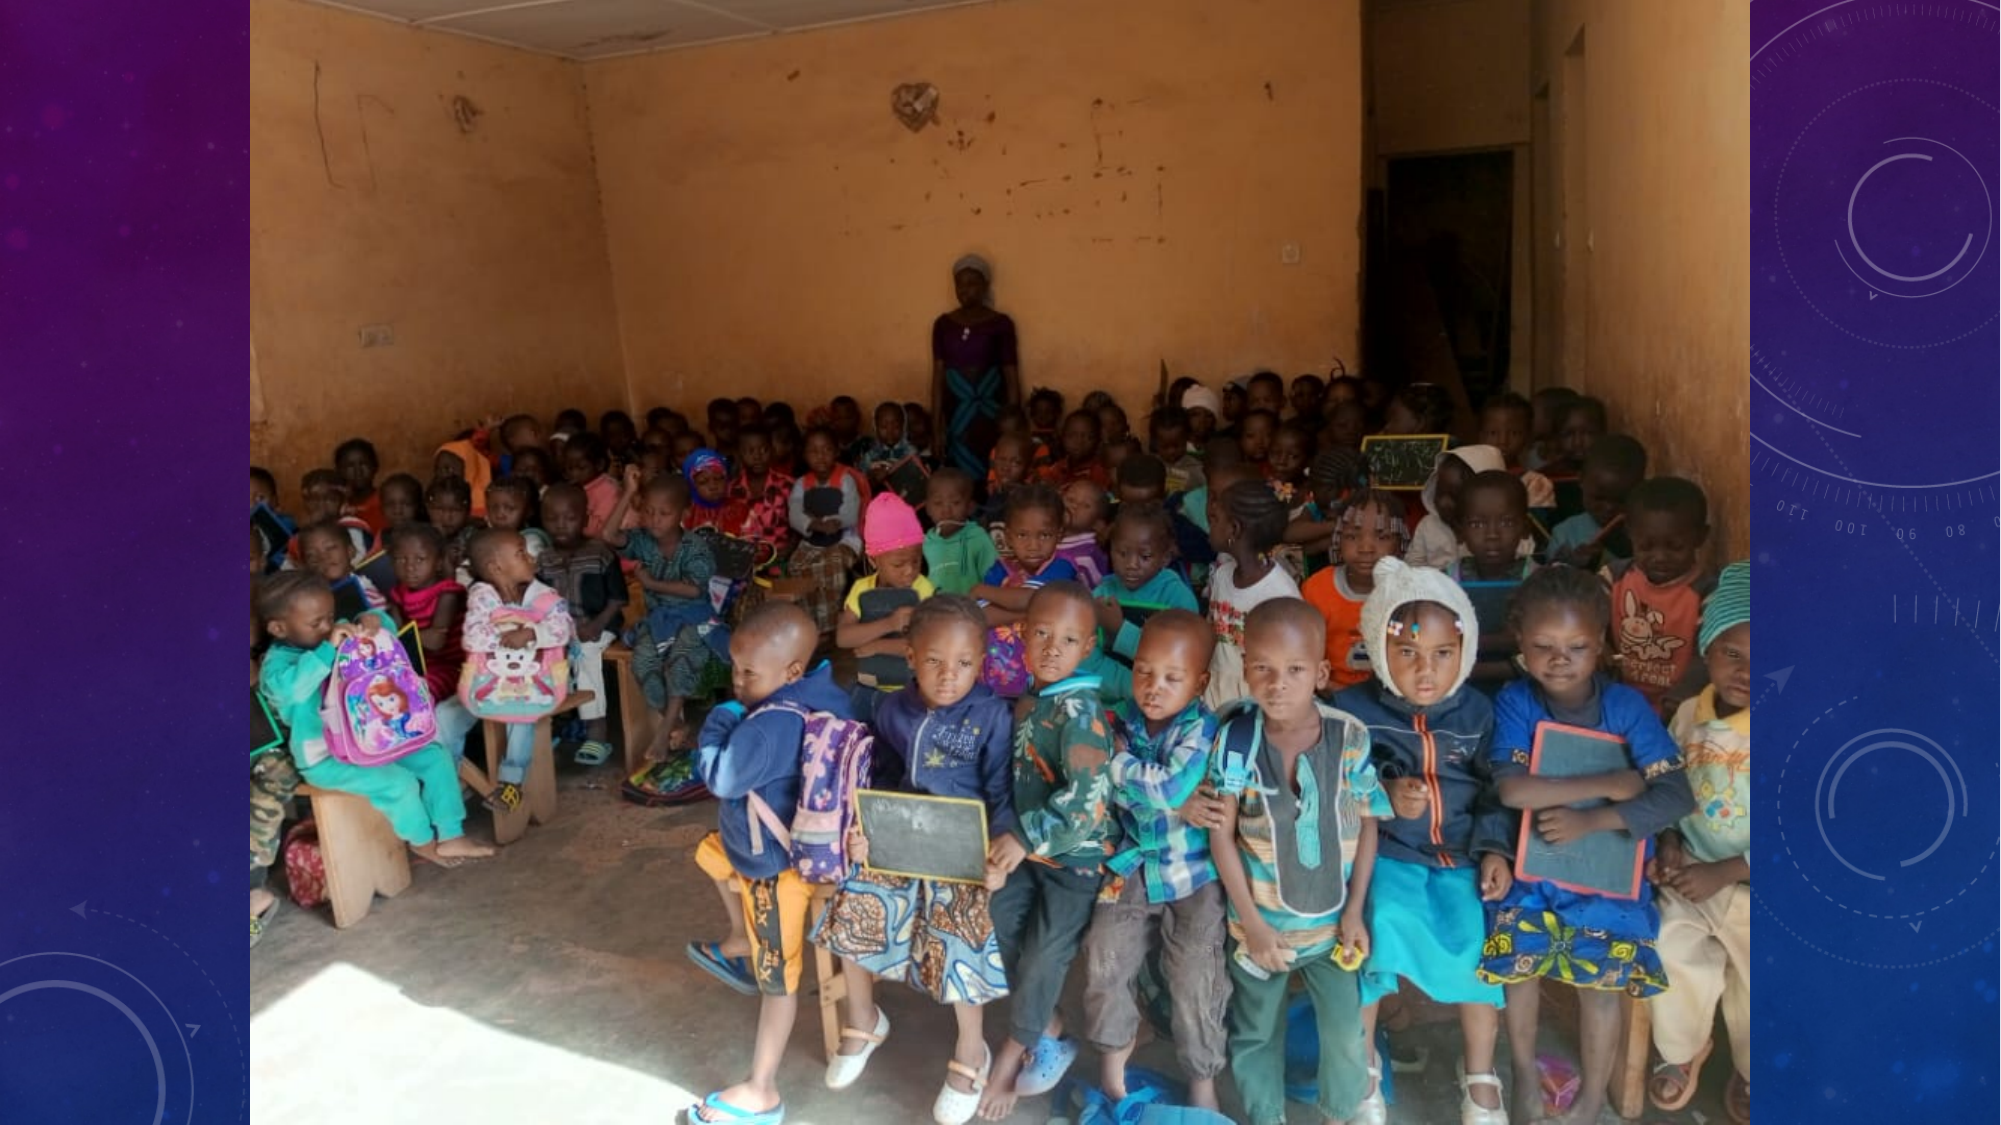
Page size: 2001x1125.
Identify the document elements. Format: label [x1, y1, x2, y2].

picture [250, 0, 1750, 1125]
